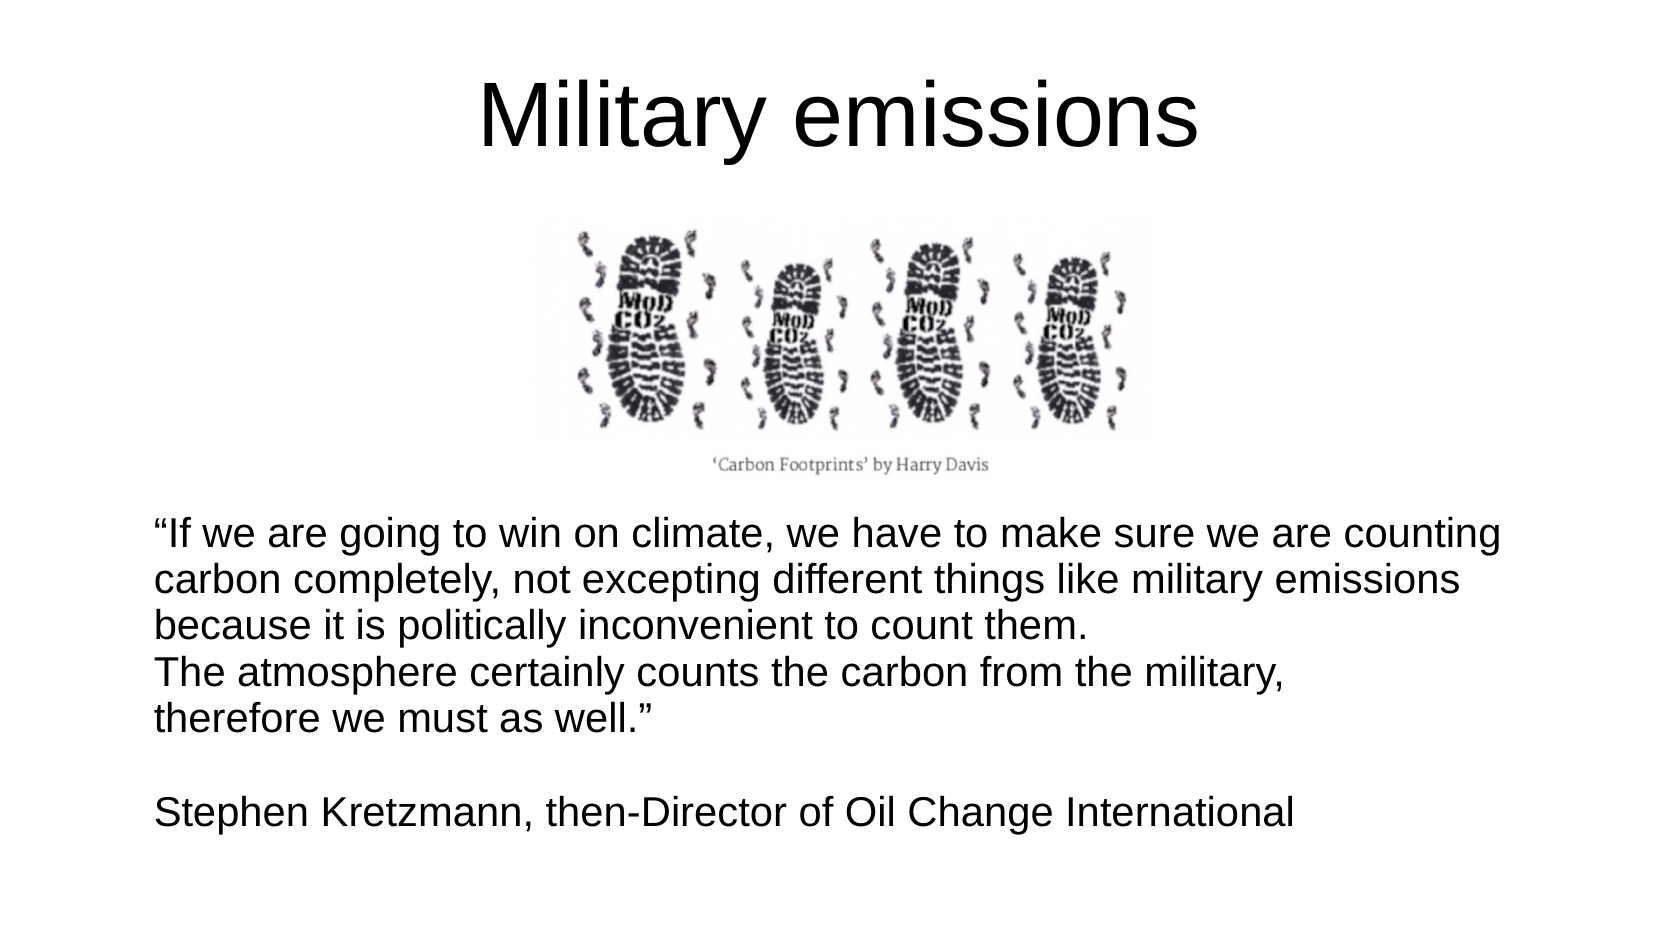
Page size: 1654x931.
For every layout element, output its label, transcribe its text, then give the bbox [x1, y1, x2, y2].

text_box “If we are going to win on climate, we have to make sure we are counting carbon completely, not excepting different things like military emissions because it is politically inconvenient to count them. The atmosphere certainly counts the carbon from the military, therefore we must as well.” Stephen Kretzmann, then-Director of Oil Change International [139, 501, 1529, 857]
title Military emissions [82, 37, 1571, 193]
picture [472, 193, 1182, 486]
